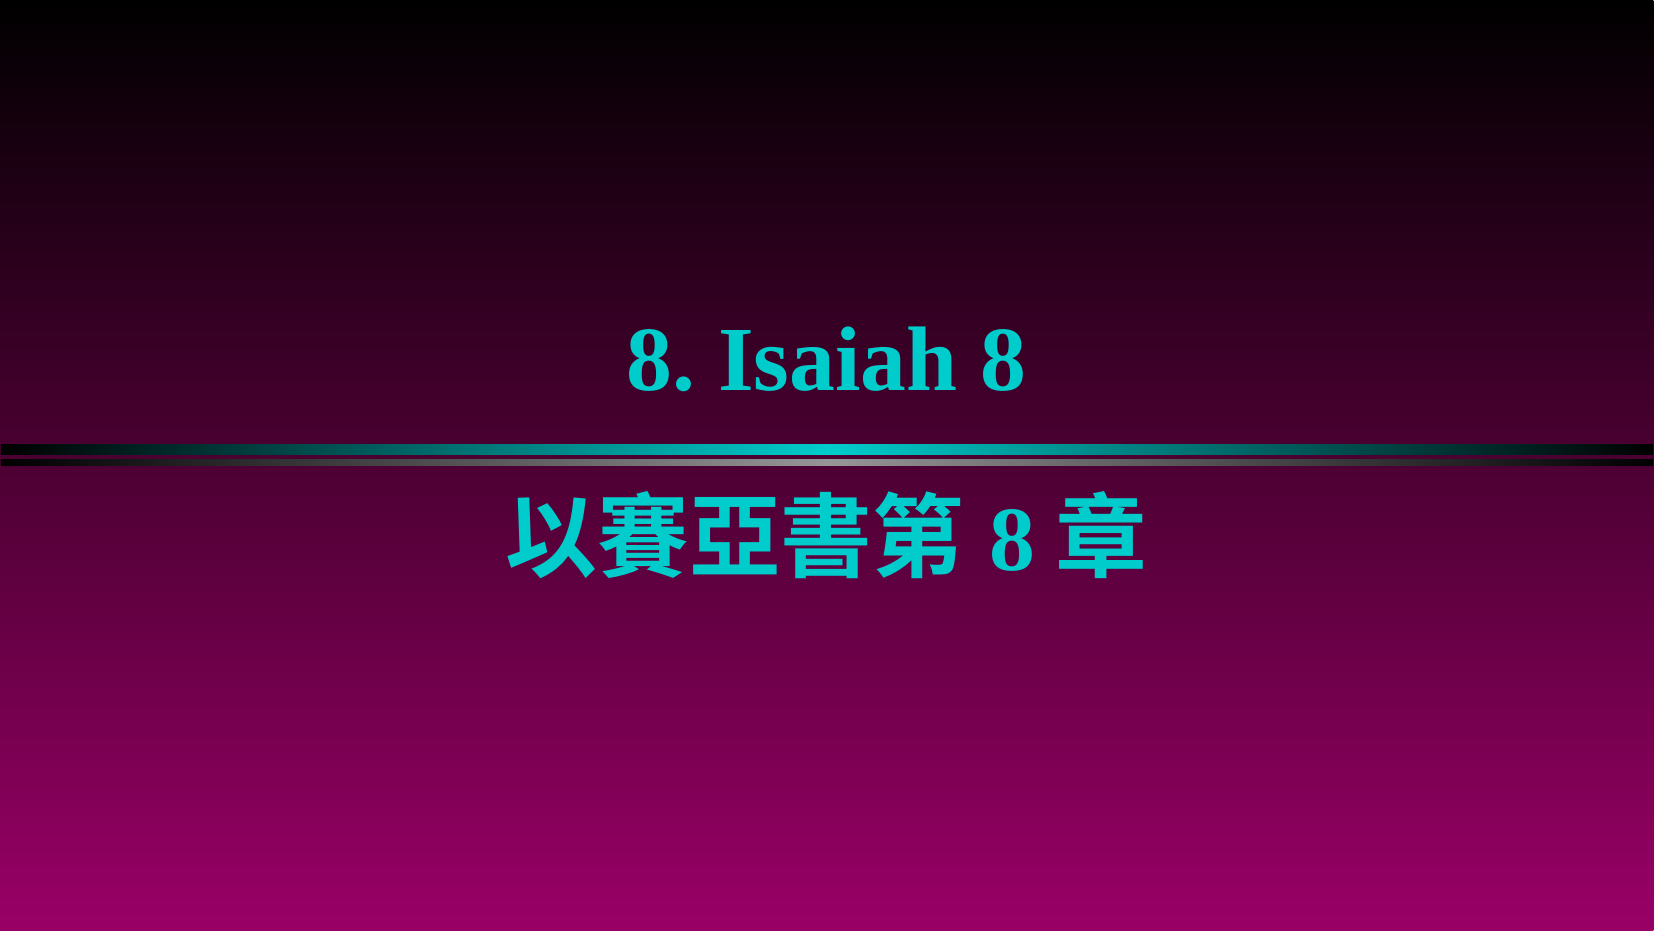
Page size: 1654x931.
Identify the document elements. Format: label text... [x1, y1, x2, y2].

title 8. Isaiah 8 以賽亞書第8章 [124, 257, 1530, 598]
